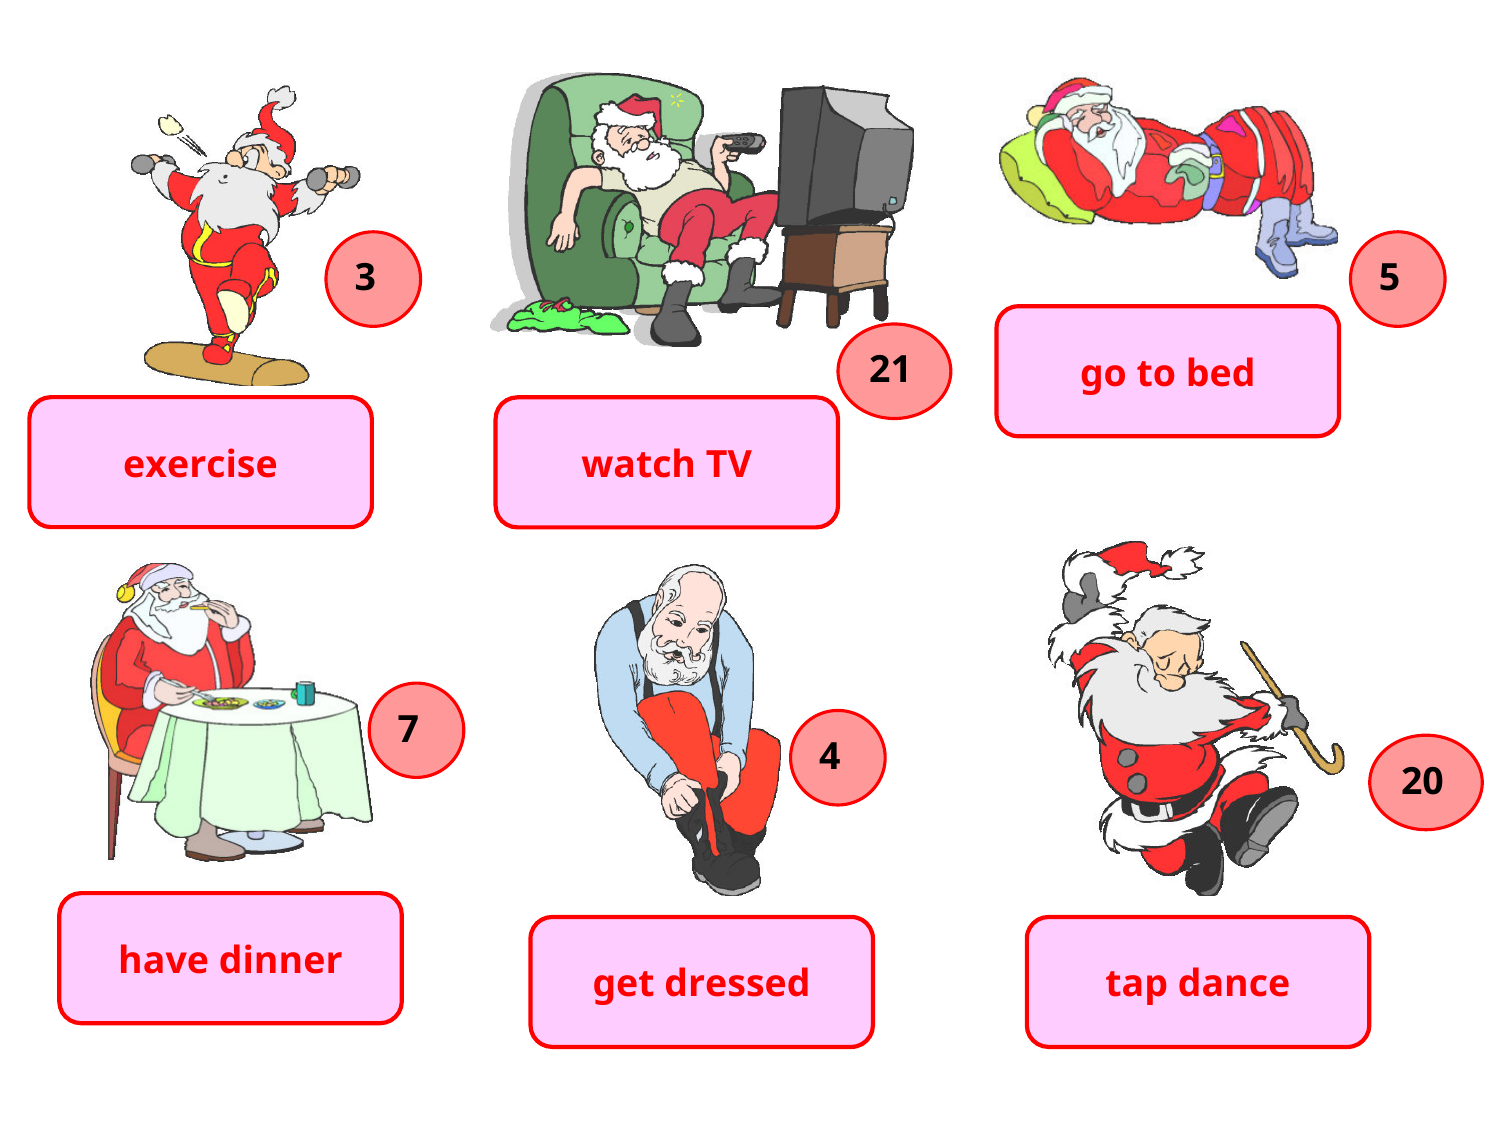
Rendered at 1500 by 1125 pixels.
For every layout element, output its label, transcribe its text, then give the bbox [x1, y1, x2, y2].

picture [490, 72, 914, 347]
text_box watch TV [495, 397, 839, 528]
picture [123, 78, 374, 386]
text_box 21 [837, 323, 951, 419]
picture [1045, 529, 1351, 896]
text_box get dressed [530, 916, 873, 1047]
text_box exercise [29, 397, 372, 528]
text_box 20 [1369, 735, 1483, 830]
picture [594, 564, 781, 896]
picture [88, 562, 373, 863]
picture [998, 72, 1338, 279]
text_box 3 [325, 231, 421, 327]
text_box tap dance [1026, 916, 1370, 1047]
text_box 5 [1350, 231, 1446, 327]
text_box have dinner [59, 893, 402, 1024]
text_box 4 [790, 710, 886, 805]
text_box 7 [369, 683, 464, 778]
text_box go to bed [996, 306, 1340, 437]
